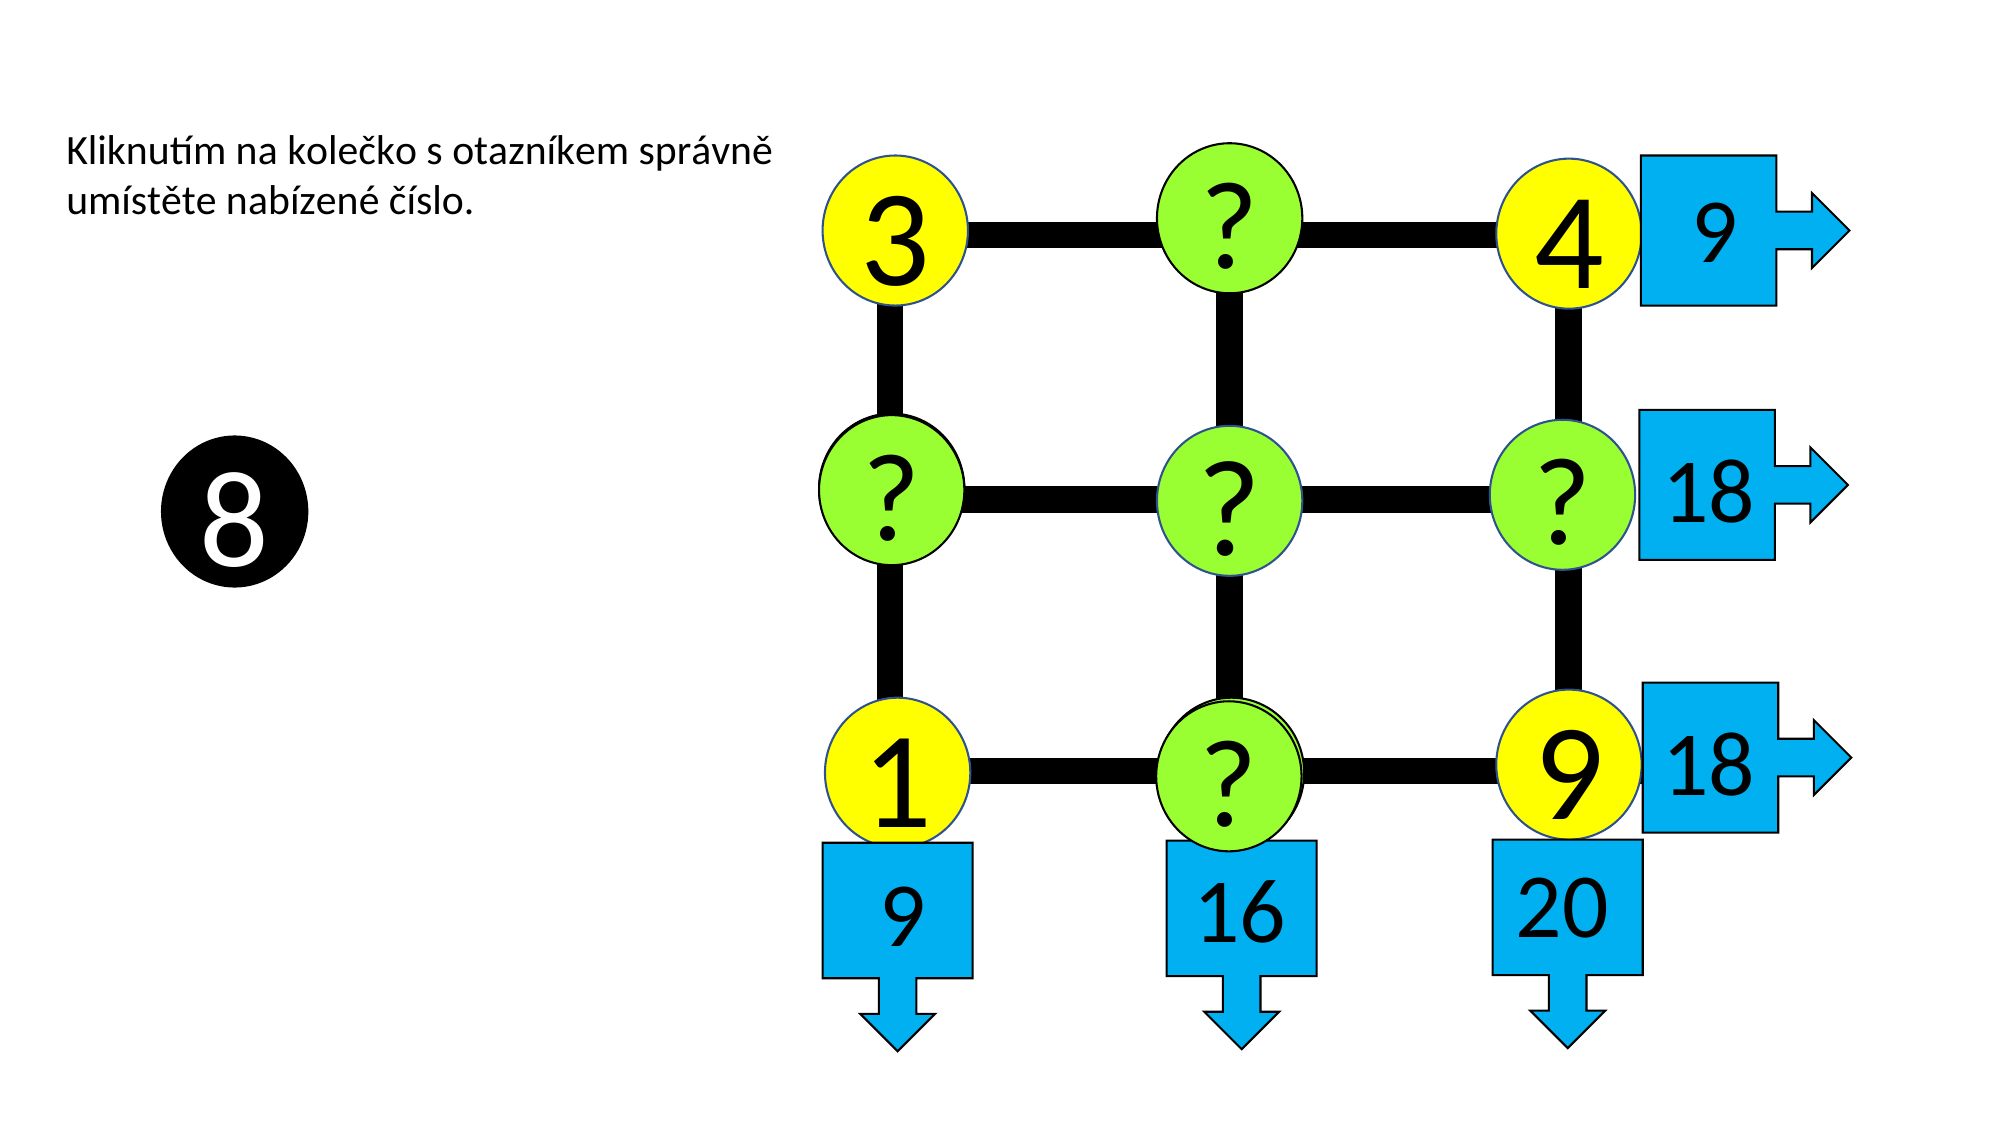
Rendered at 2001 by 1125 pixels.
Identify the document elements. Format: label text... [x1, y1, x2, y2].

text_box [962, 487, 1158, 512]
text_box [970, 759, 1157, 784]
text_box [824, 449, 830, 460]
text_box 3 [822, 155, 968, 306]
text_box 9 [1676, 162, 1753, 289]
text_box ? [1489, 419, 1636, 570]
text_box [967, 223, 1162, 248]
text_box 20 [1501, 837, 1624, 964]
text_box 8 [1177, 697, 1305, 811]
text_box [1216, 575, 1242, 699]
text_box [1639, 409, 1848, 560]
text_box [1556, 308, 1581, 422]
text_box 18 [1647, 695, 1771, 822]
text_box [877, 564, 903, 700]
text_box [1640, 155, 1850, 306]
text_box [1556, 568, 1581, 690]
text_box 1 [824, 697, 971, 842]
text_box [1297, 223, 1497, 248]
text_box 8 [161, 436, 308, 587]
text_box [1166, 840, 1317, 1050]
text_box ? [819, 415, 965, 566]
text_box 16 [1178, 842, 1302, 969]
text_box [1492, 839, 1643, 1049]
text_box 9 [1496, 689, 1642, 837]
text_box [954, 450, 959, 459]
text_box [830, 304, 954, 449]
text_box 4 [1496, 158, 1640, 309]
text_box [822, 842, 973, 1052]
text_box [1304, 759, 1498, 784]
text_box ? [1156, 701, 1302, 852]
text_box 18 [1647, 423, 1771, 549]
text_box [1216, 293, 1242, 426]
text_box 9 [865, 847, 942, 974]
text_box ? [1156, 425, 1303, 576]
text_box [1302, 487, 1491, 512]
text_box [1640, 682, 1852, 833]
text_box Kliknutím na kolečko s otazníkem správně umístěte nabízené číslo. [51, 114, 789, 231]
text_box ? [1156, 143, 1303, 294]
